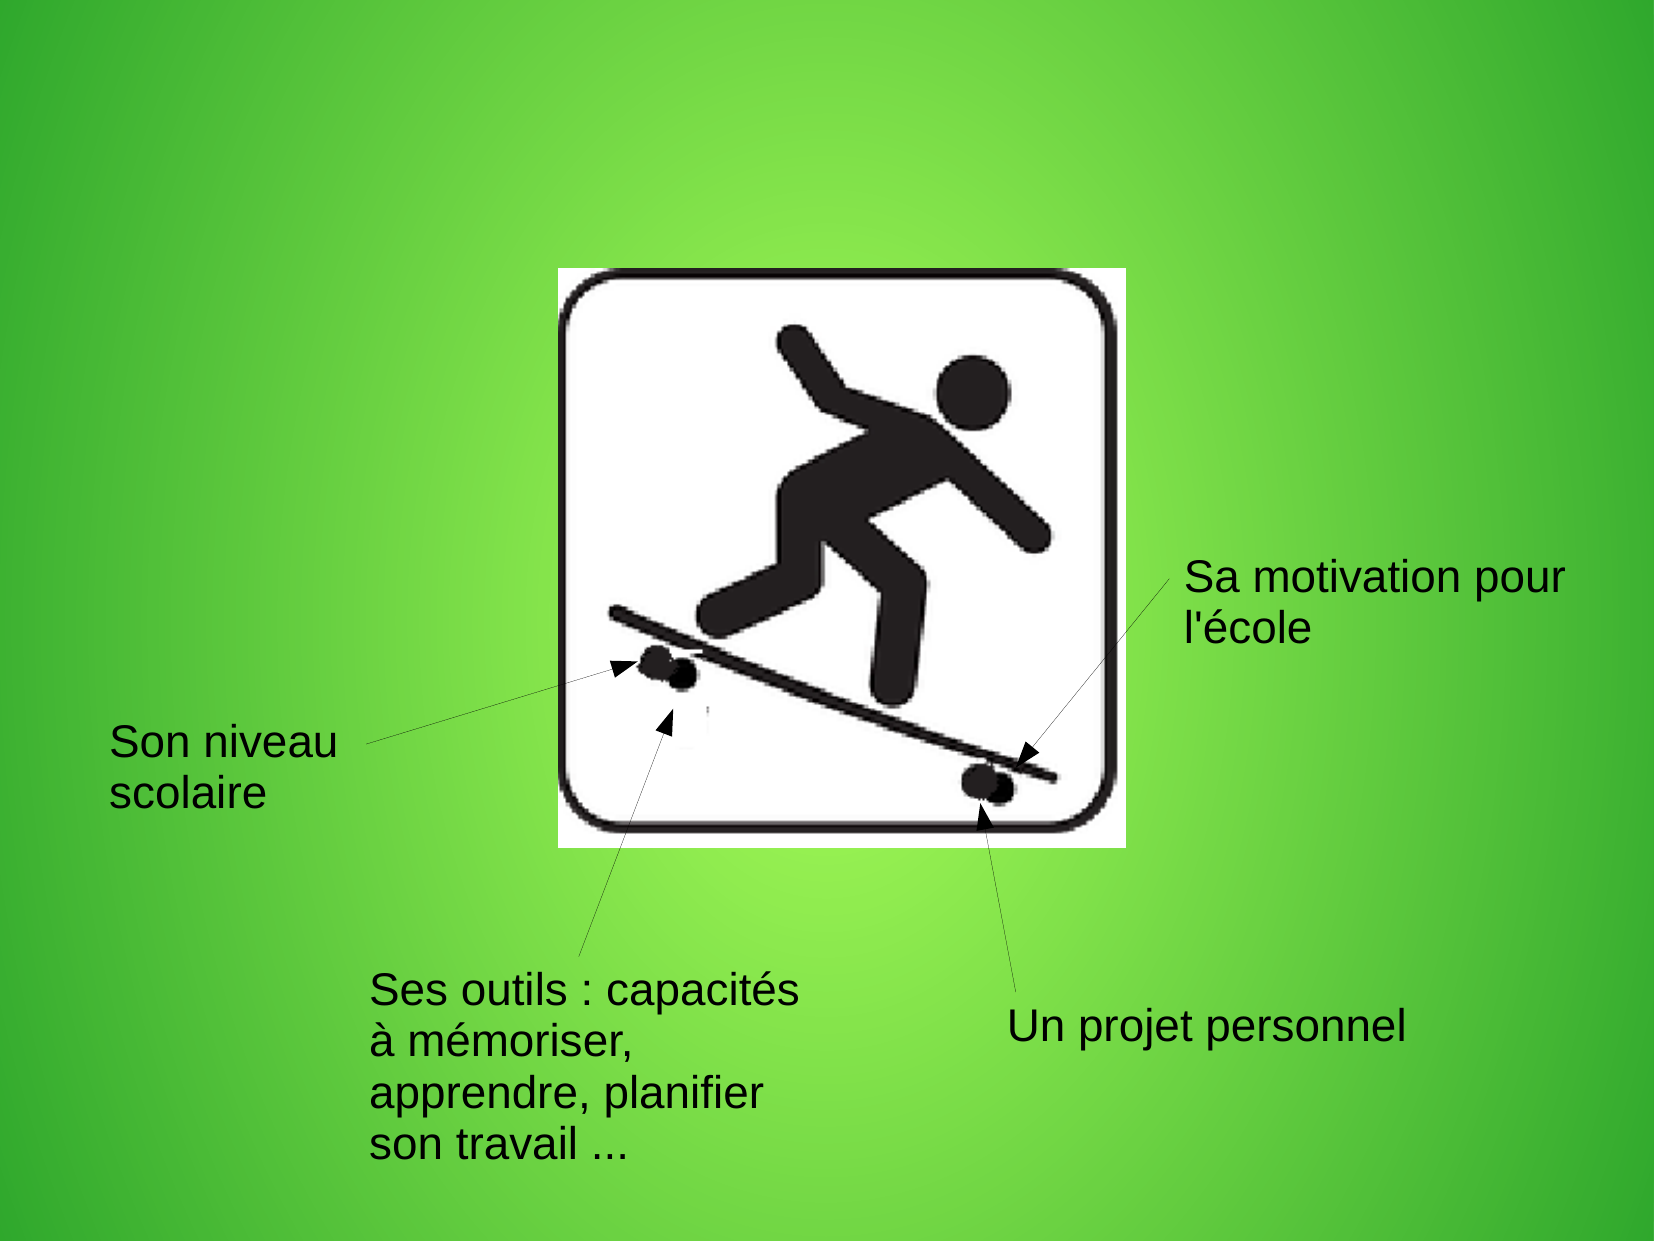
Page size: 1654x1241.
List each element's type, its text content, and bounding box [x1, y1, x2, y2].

text_box Ses outils : capacités à mémoriser, apprendre, planifier son travail ... [354, 956, 839, 1177]
picture [558, 268, 1126, 848]
text_box Son niveau scolaire [94, 708, 497, 827]
text_box Un projet personnel [992, 992, 1441, 1059]
text_box Sa motivation pour l'école [1169, 543, 1595, 661]
